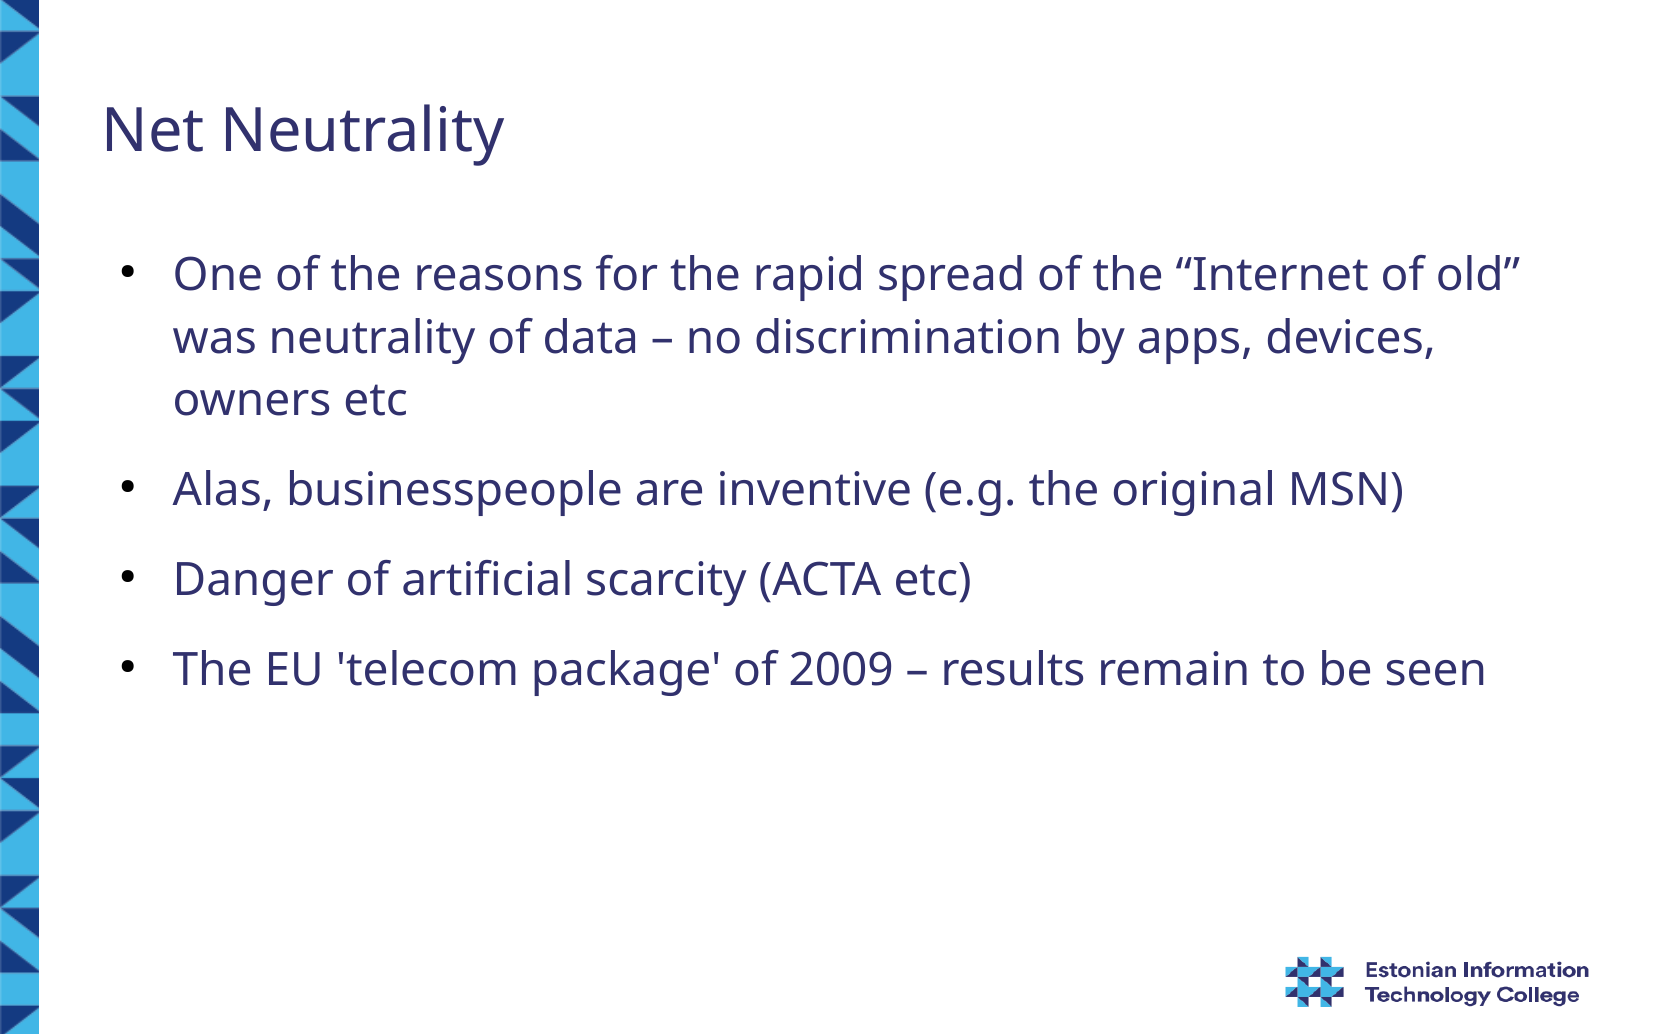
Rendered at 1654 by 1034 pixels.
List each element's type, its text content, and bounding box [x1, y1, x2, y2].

list One of the reasons for the rapid spread of the “Internet of old” was neutrality of data – no discrimination by apps, devices, owners etc Alas, businesspeople are inventive (e.g. the original MSN) Danger of artificial scarcity (ACTA etc) The EU 'telecom package' of 2009 – results remain to be seen [101, 241, 1591, 924]
title Net Neutrality [101, 41, 1224, 214]
